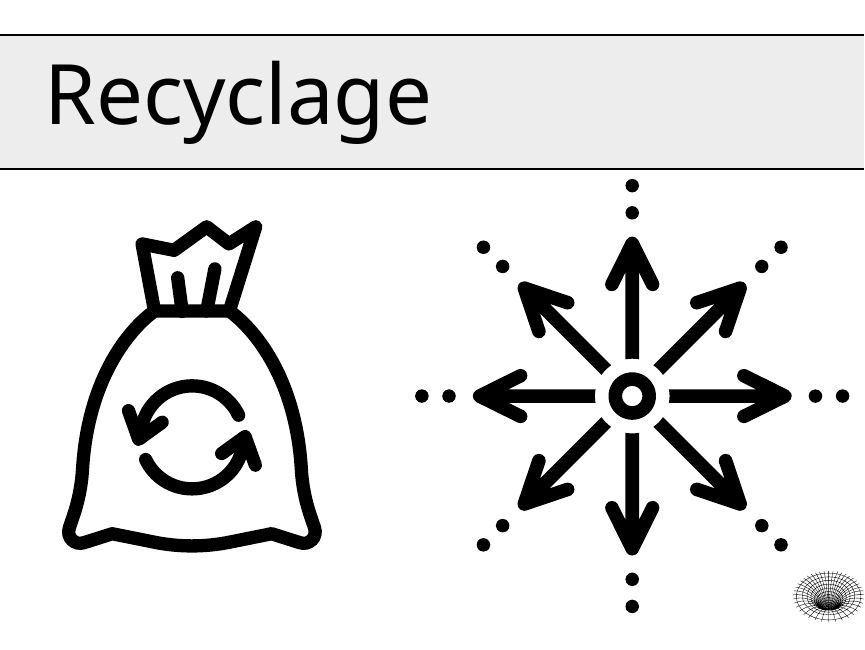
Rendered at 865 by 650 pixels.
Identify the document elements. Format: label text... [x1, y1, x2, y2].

picture [413, 177, 852, 650]
text_box [0, 34, 864, 169]
title Recyclage [29, 34, 857, 161]
picture [0, 177, 384, 648]
